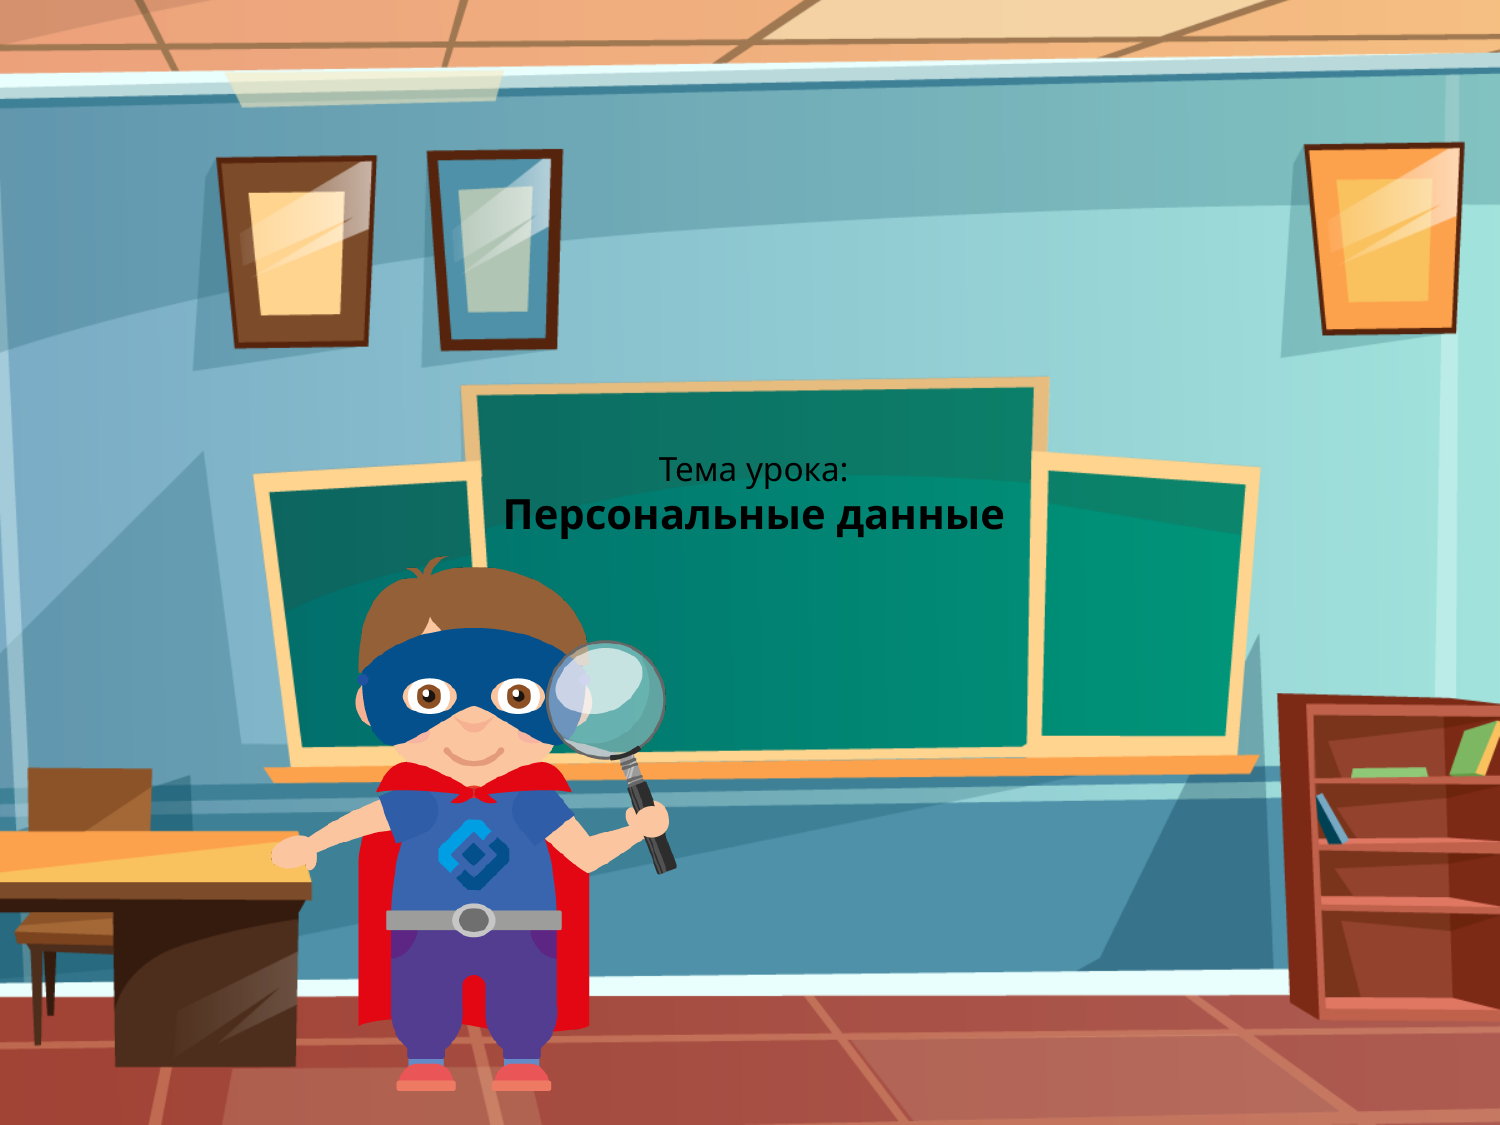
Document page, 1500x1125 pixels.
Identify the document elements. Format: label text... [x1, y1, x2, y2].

picture [0, 0, 1500, 1125]
text_box Тема урока: Персональные данные [487, 440, 1021, 546]
